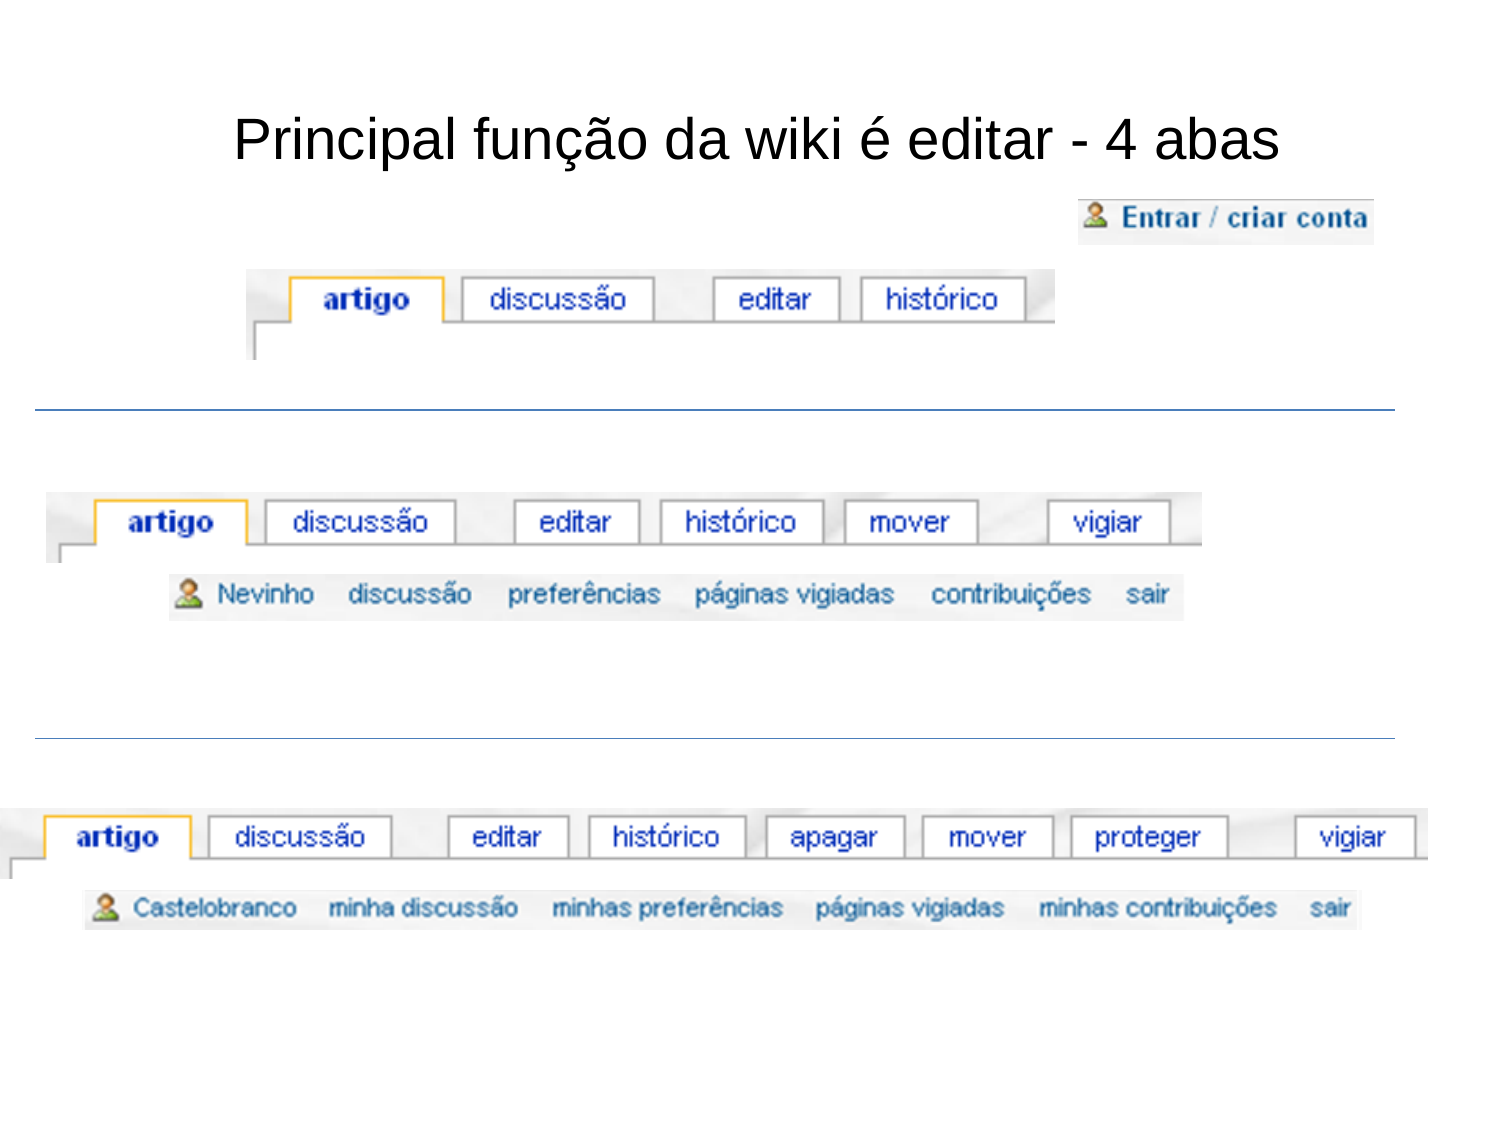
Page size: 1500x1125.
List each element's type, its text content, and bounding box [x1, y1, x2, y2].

picture [169, 574, 1186, 622]
picture [1078, 199, 1374, 245]
picture [82, 890, 1362, 930]
picture [46, 492, 1202, 563]
picture [0, 808, 1428, 879]
picture [246, 269, 1055, 360]
text_box Principal função da wiki é editar - 4 abas [218, 93, 1412, 179]
